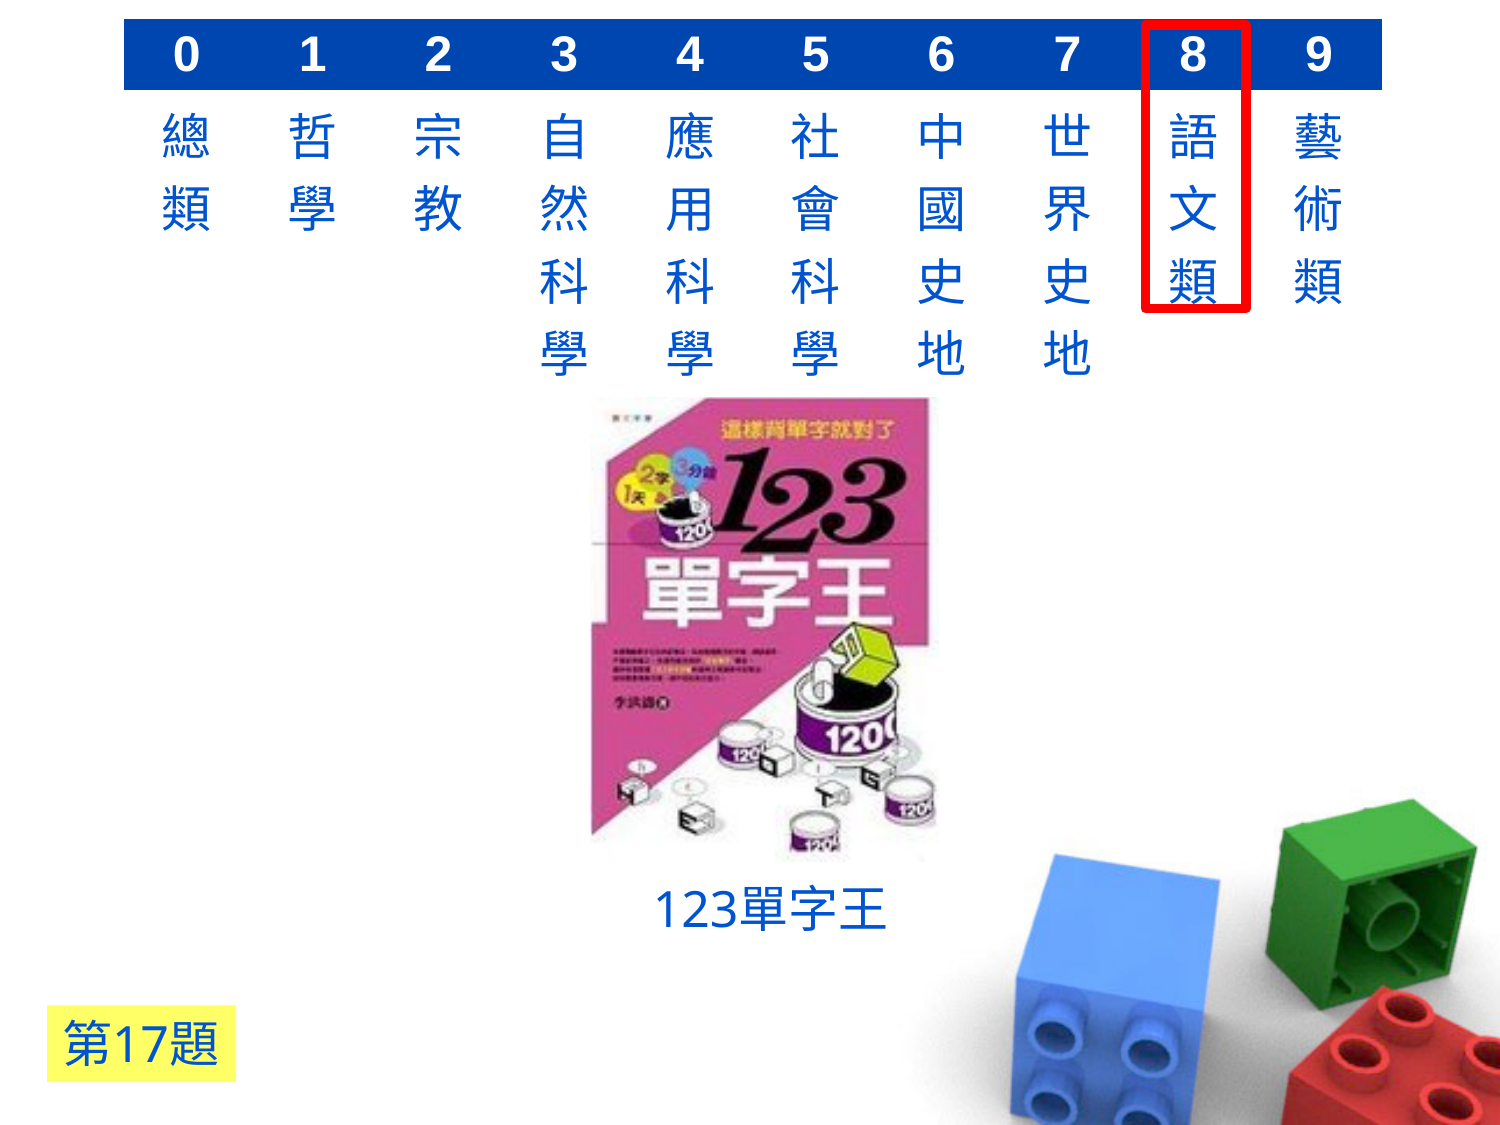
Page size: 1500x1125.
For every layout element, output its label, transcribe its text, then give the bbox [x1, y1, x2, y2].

table_cell 自然科學 [501, 90, 627, 395]
table_header 8 [1130, 19, 1256, 90]
text_box 123單字王 [596, 870, 945, 946]
table_header 5 [753, 19, 879, 90]
table_cell 應用科學 [627, 90, 753, 395]
picture [249, 187, 1500, 1125]
table_cell 中國史地 [879, 90, 1004, 395]
table_cell 世界史地 [1004, 90, 1130, 395]
table_header 2 [376, 19, 501, 90]
table_header 1 [250, 19, 376, 90]
table_header 0 [124, 19, 250, 90]
table_cell 藝術類 [1256, 90, 1382, 395]
table_cell 總類 [124, 90, 250, 395]
table_header 7 [1004, 19, 1130, 90]
table_header 4 [627, 19, 753, 90]
table_cell 語文類 [1130, 90, 1256, 395]
table_cell 社會科學 [753, 90, 879, 395]
table_header 3 [501, 19, 627, 90]
table_cell 宗教 [376, 90, 501, 395]
table_header 8 [1150, 30, 1241, 90]
table_header 6 [879, 19, 1004, 90]
text_box 第17題 [47, 1005, 237, 1083]
table_header 9 [1256, 19, 1382, 90]
table_cell 語文類 [1150, 90, 1241, 304]
table_cell 哲學 [250, 90, 376, 395]
